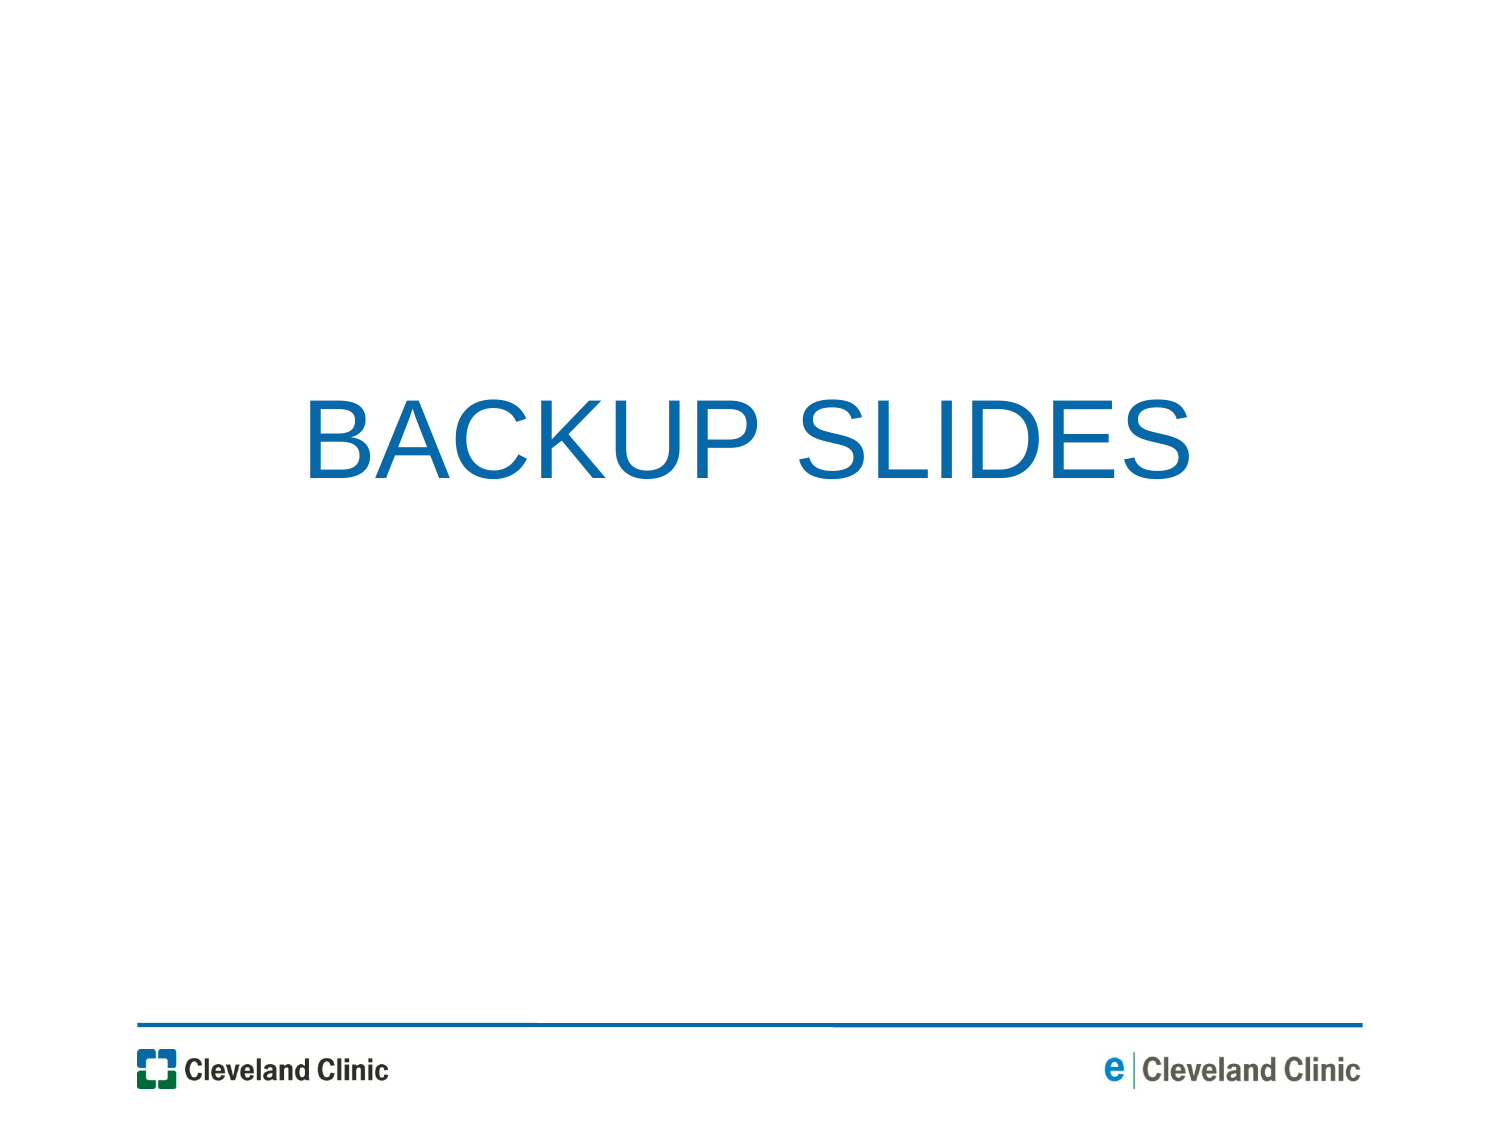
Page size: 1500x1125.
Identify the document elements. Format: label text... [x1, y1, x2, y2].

title BACKUP SLIDES [75, 333, 1434, 510]
picture [1101, 1049, 1365, 1092]
picture [137, 1049, 388, 1090]
